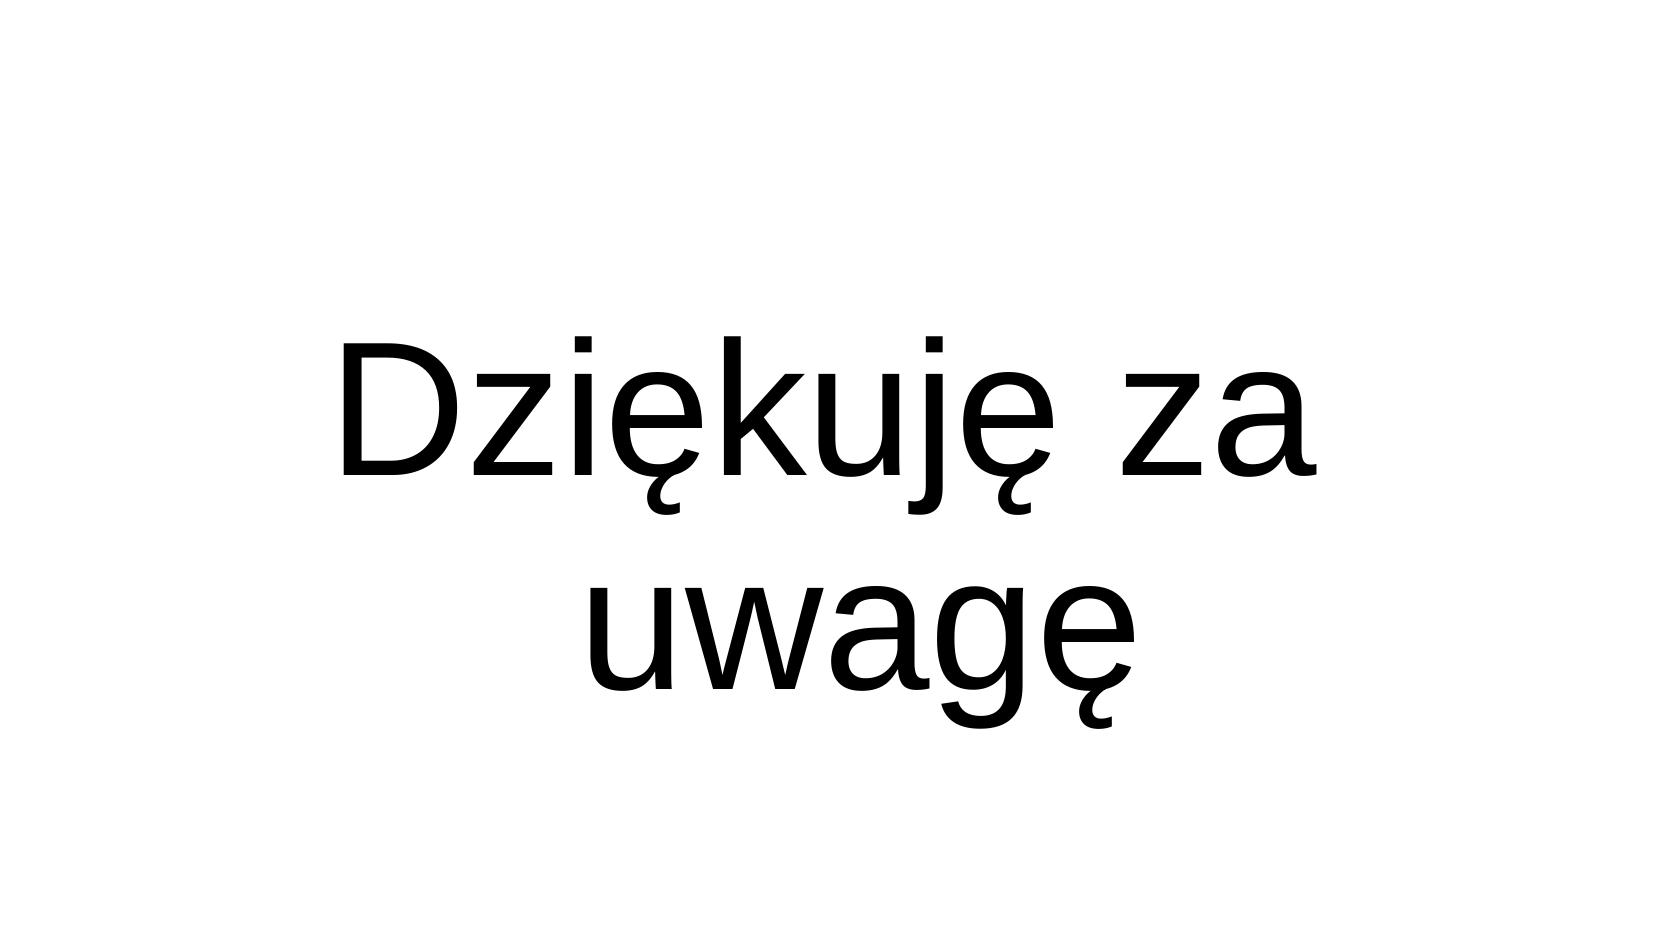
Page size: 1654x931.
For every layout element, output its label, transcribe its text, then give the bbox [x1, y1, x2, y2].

list Dziękuję za uwagę [82, 59, 1571, 758]
